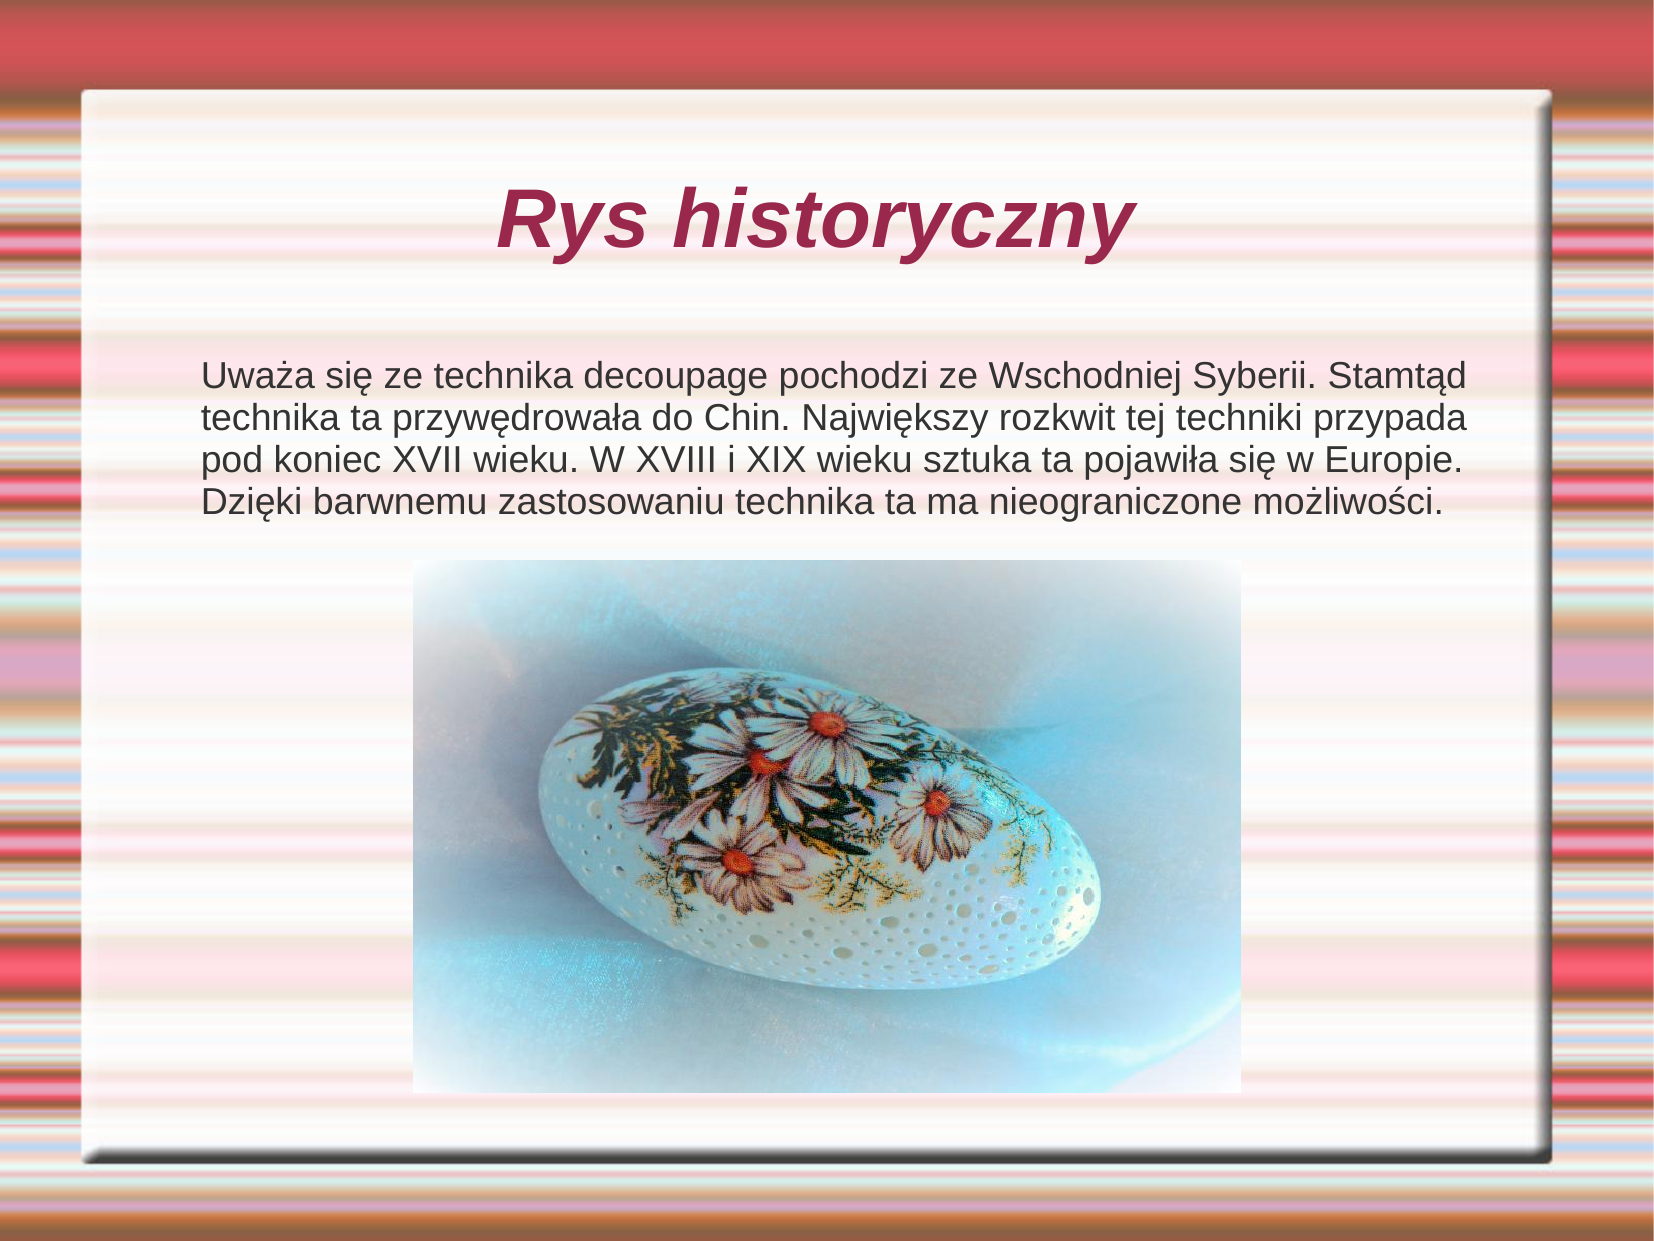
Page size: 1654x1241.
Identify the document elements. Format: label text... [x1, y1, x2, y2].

list Uważa się ze technika decoupage pochodzi ze Wschodniej Syberii. Stamtąd technika ta przywędrowała do Chin. Największy rozkwit tej techniki przypada pod koniec XVII wieku. W XVIII i XIX wieku sztuka ta pojawiła się w Europie. Dzięki barwnemu zastosowaniu technika ta ma nieograniczone możliwości. [118, 354, 1509, 1136]
picture [0, 0, 1654, 1241]
title Rys historyczny [121, 114, 1534, 322]
